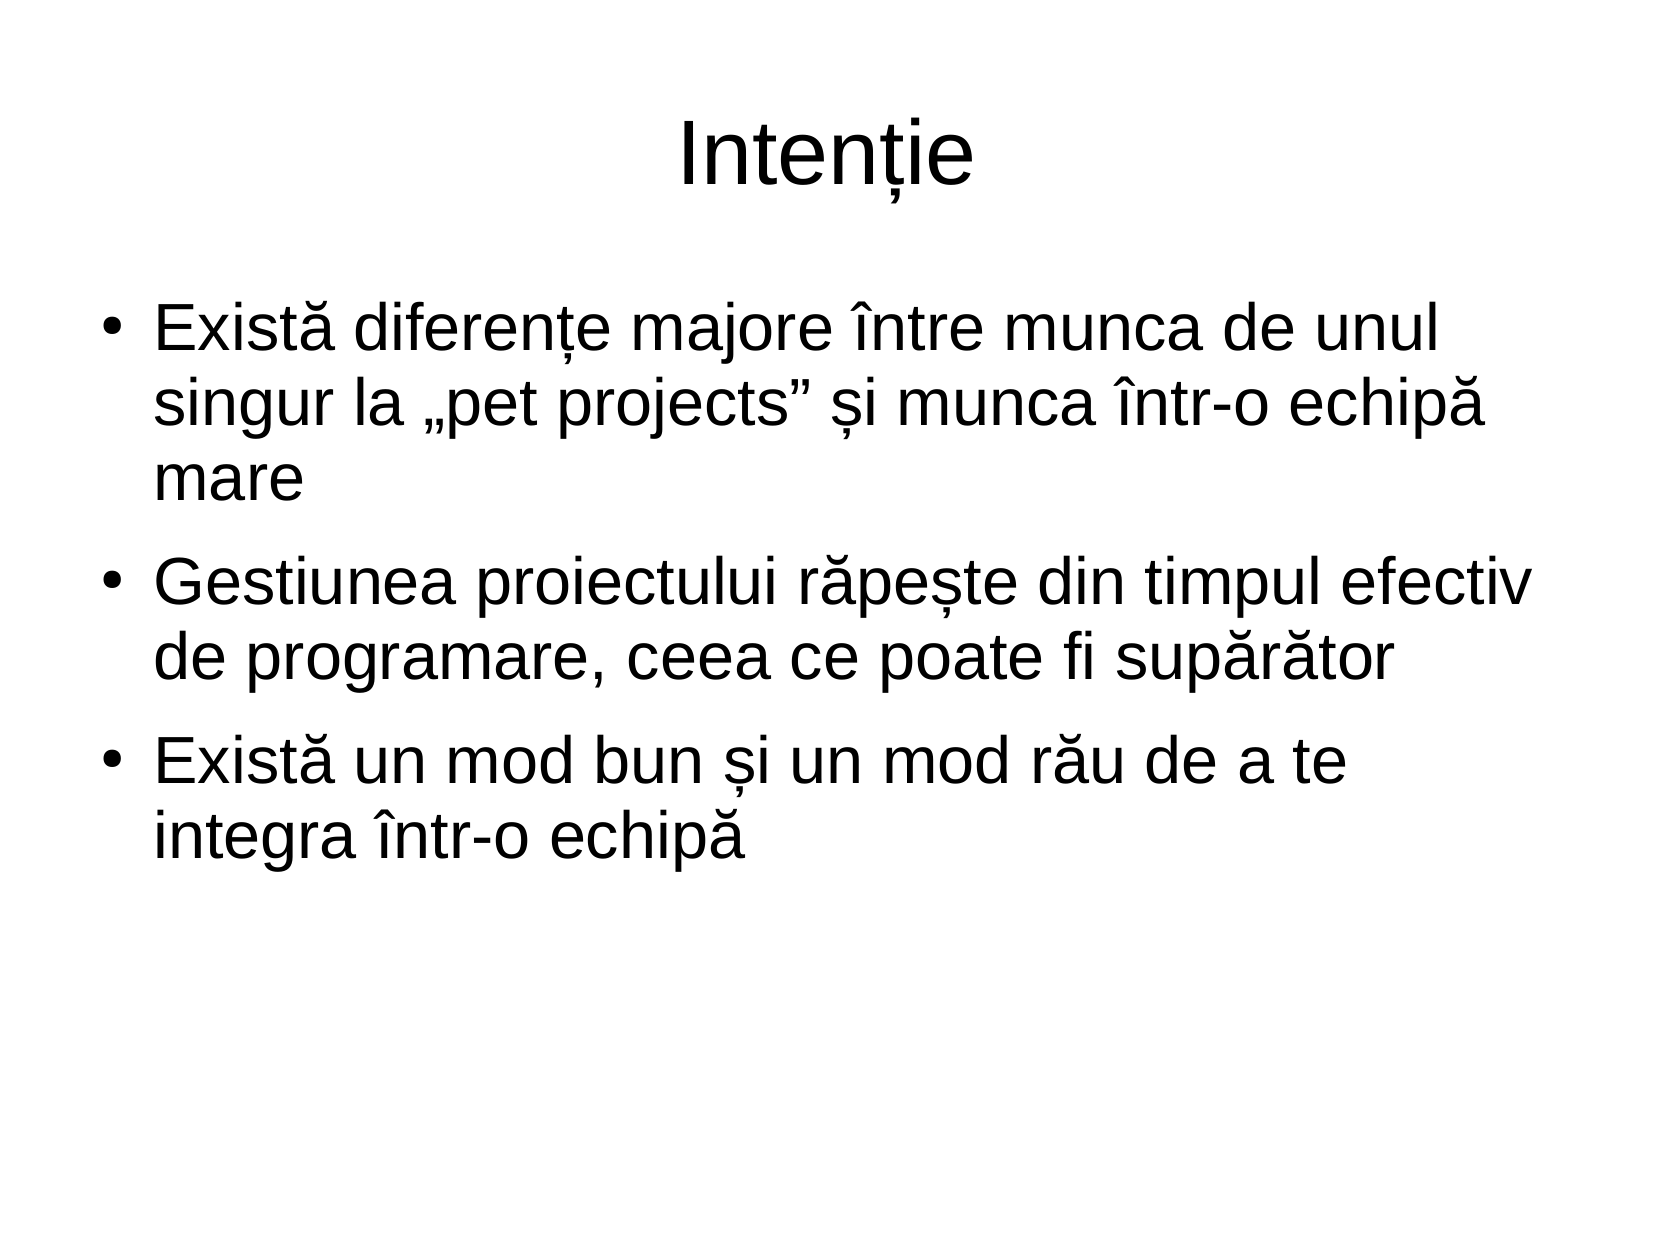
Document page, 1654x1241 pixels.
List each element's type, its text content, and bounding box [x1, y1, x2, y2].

list Există diferențe majore între munca de unul singur la „pet projects” și munca într-o echipă mare Gestiunea proiectului răpește din timpul efectiv de programare, ceea ce poate fi supărător Există un mod bun și un mod rău de a te integra într-o echipă [82, 290, 1571, 1109]
title Intenție [82, 56, 1571, 250]
